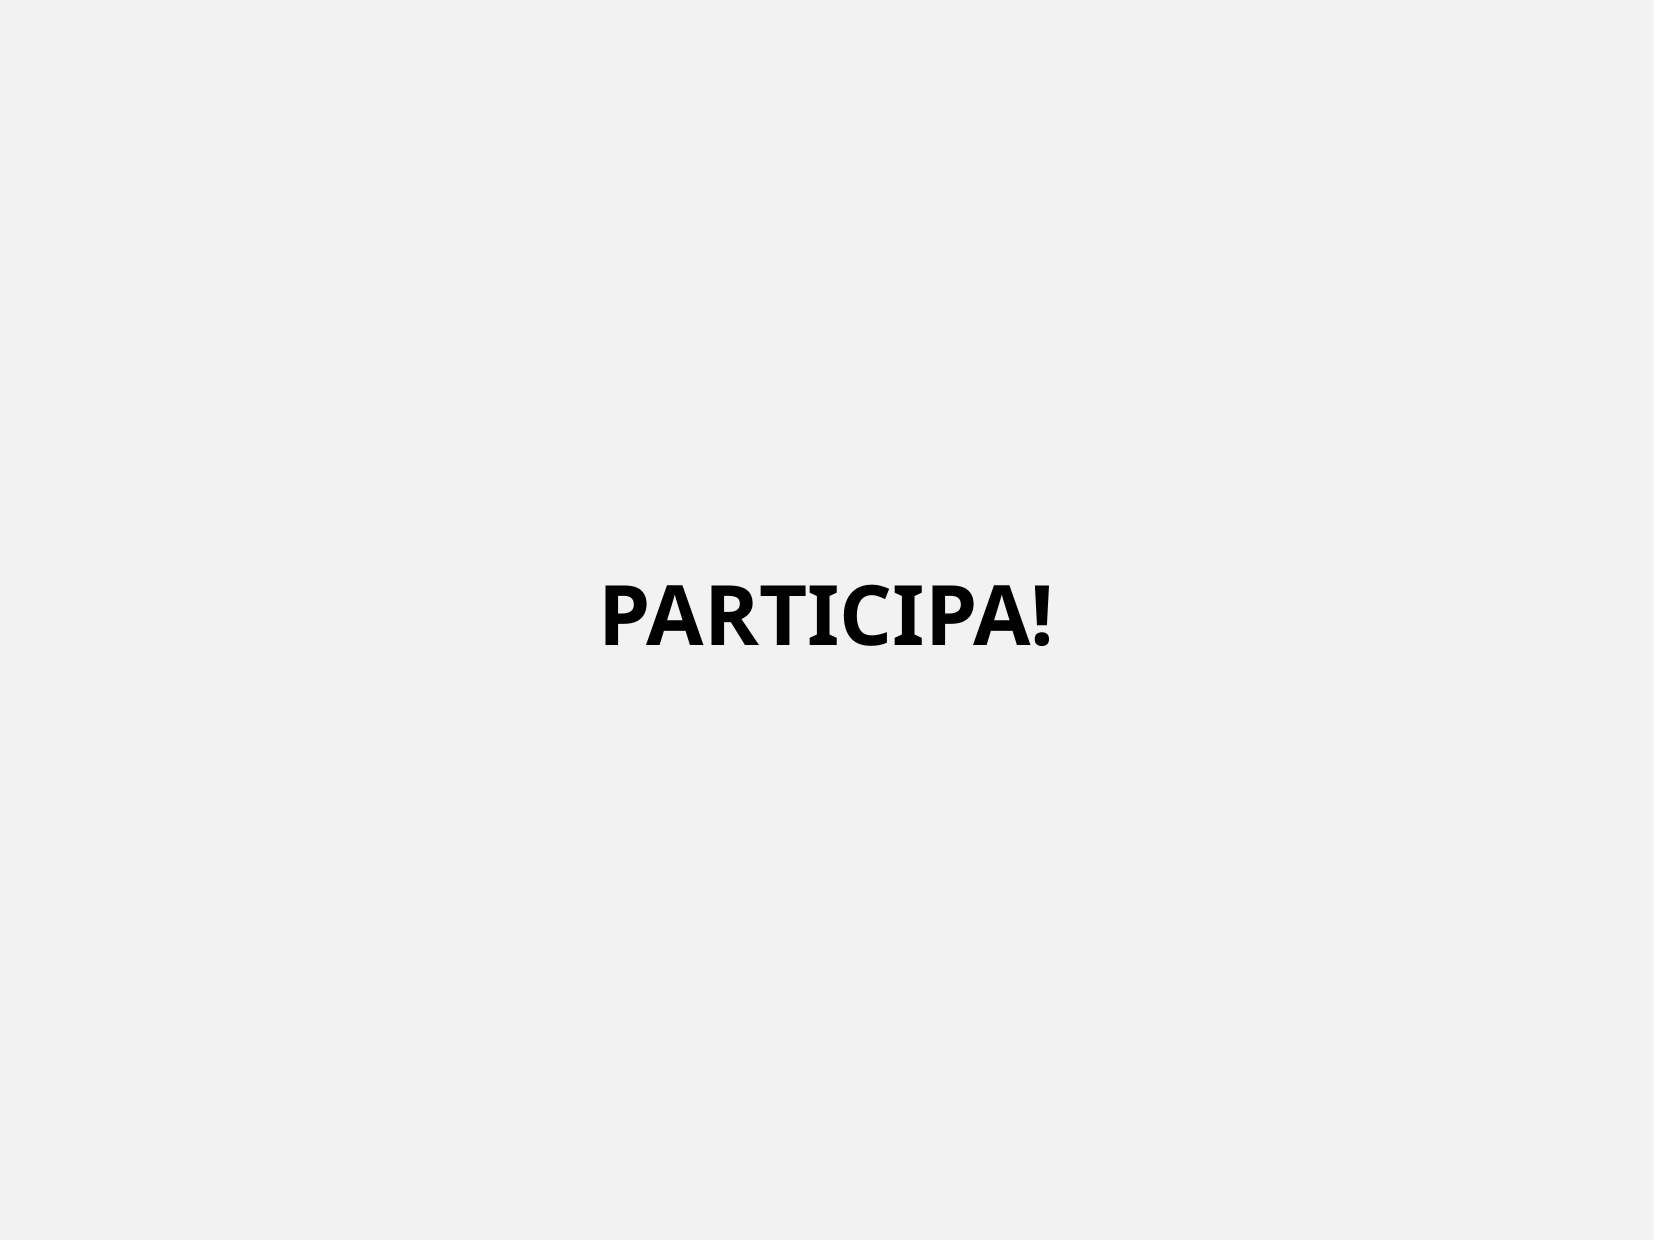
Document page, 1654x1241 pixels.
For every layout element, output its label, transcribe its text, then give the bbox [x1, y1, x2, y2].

title PARTICIPA! [82, 510, 1571, 718]
